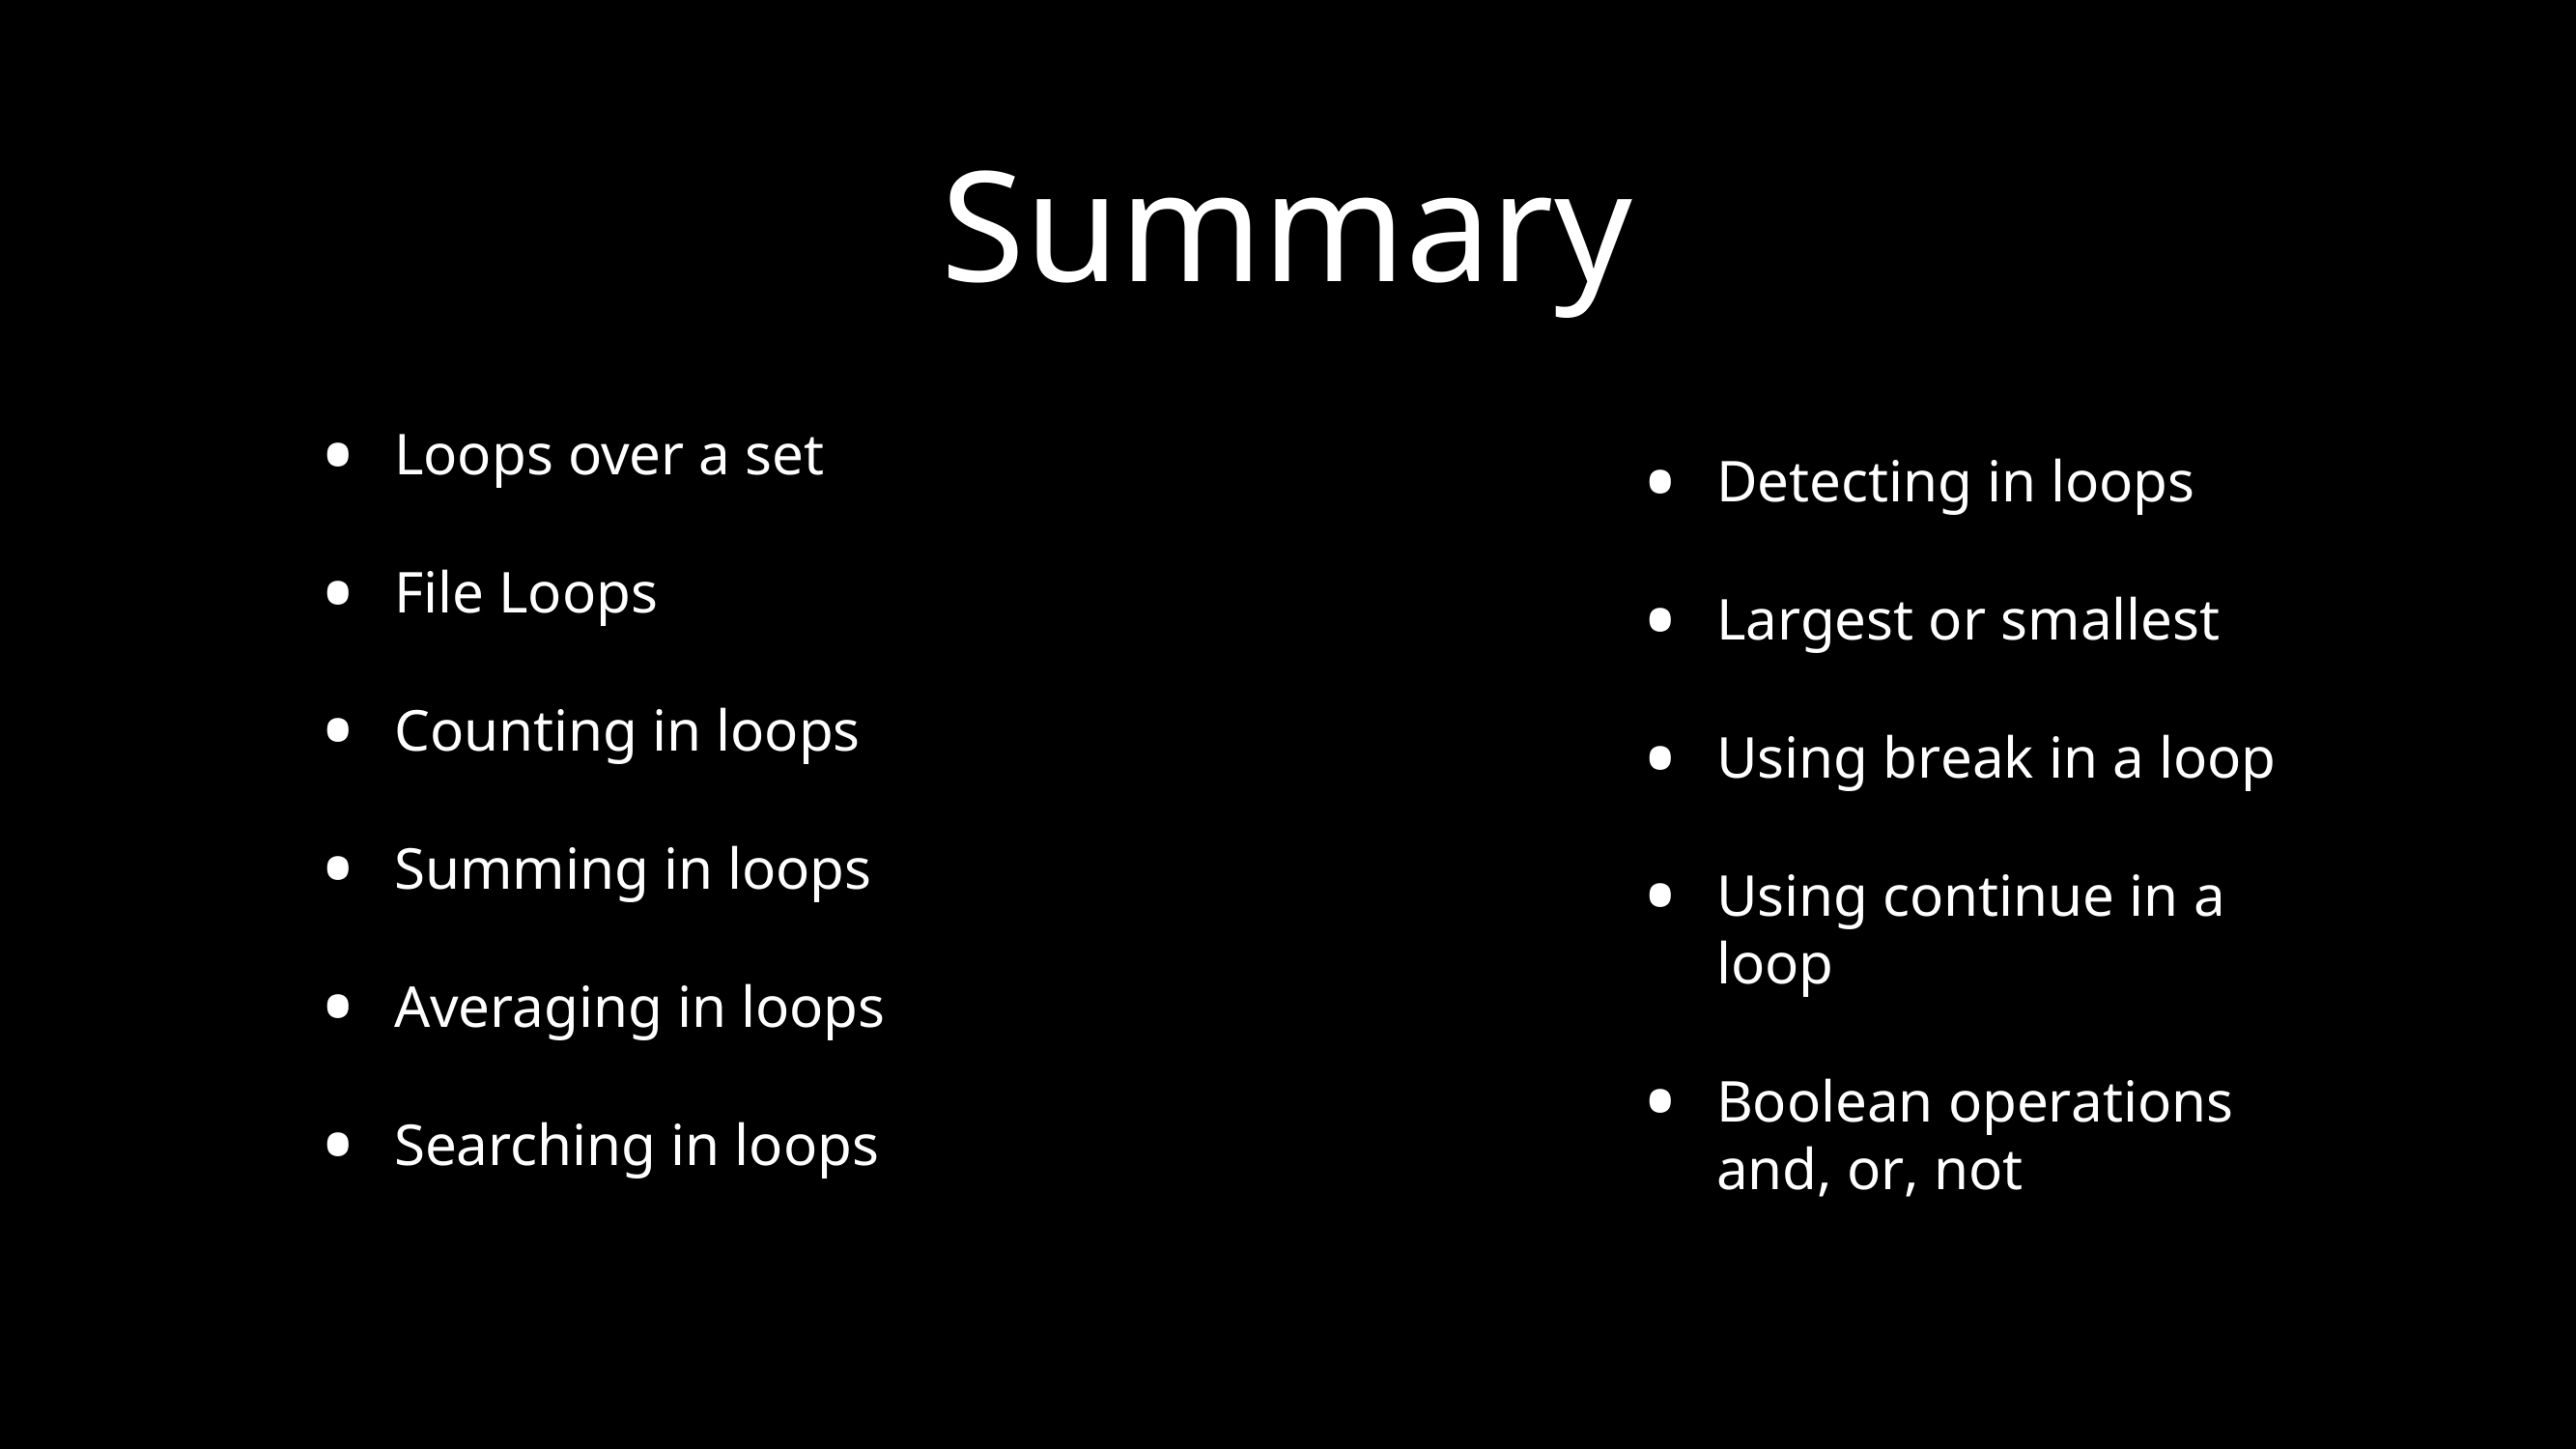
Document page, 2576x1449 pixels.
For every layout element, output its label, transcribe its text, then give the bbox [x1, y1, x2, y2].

title Summary [183, 38, 2392, 403]
text_box Detecting in loops Largest or smallest Using break in a loop Using continue in a loop Boolean operations and, or, not [1601, 301, 2357, 1206]
list Loops over a set File Loops Counting in loops Summing in loops Averaging in loops Searching in loops [279, 412, 1034, 1317]
